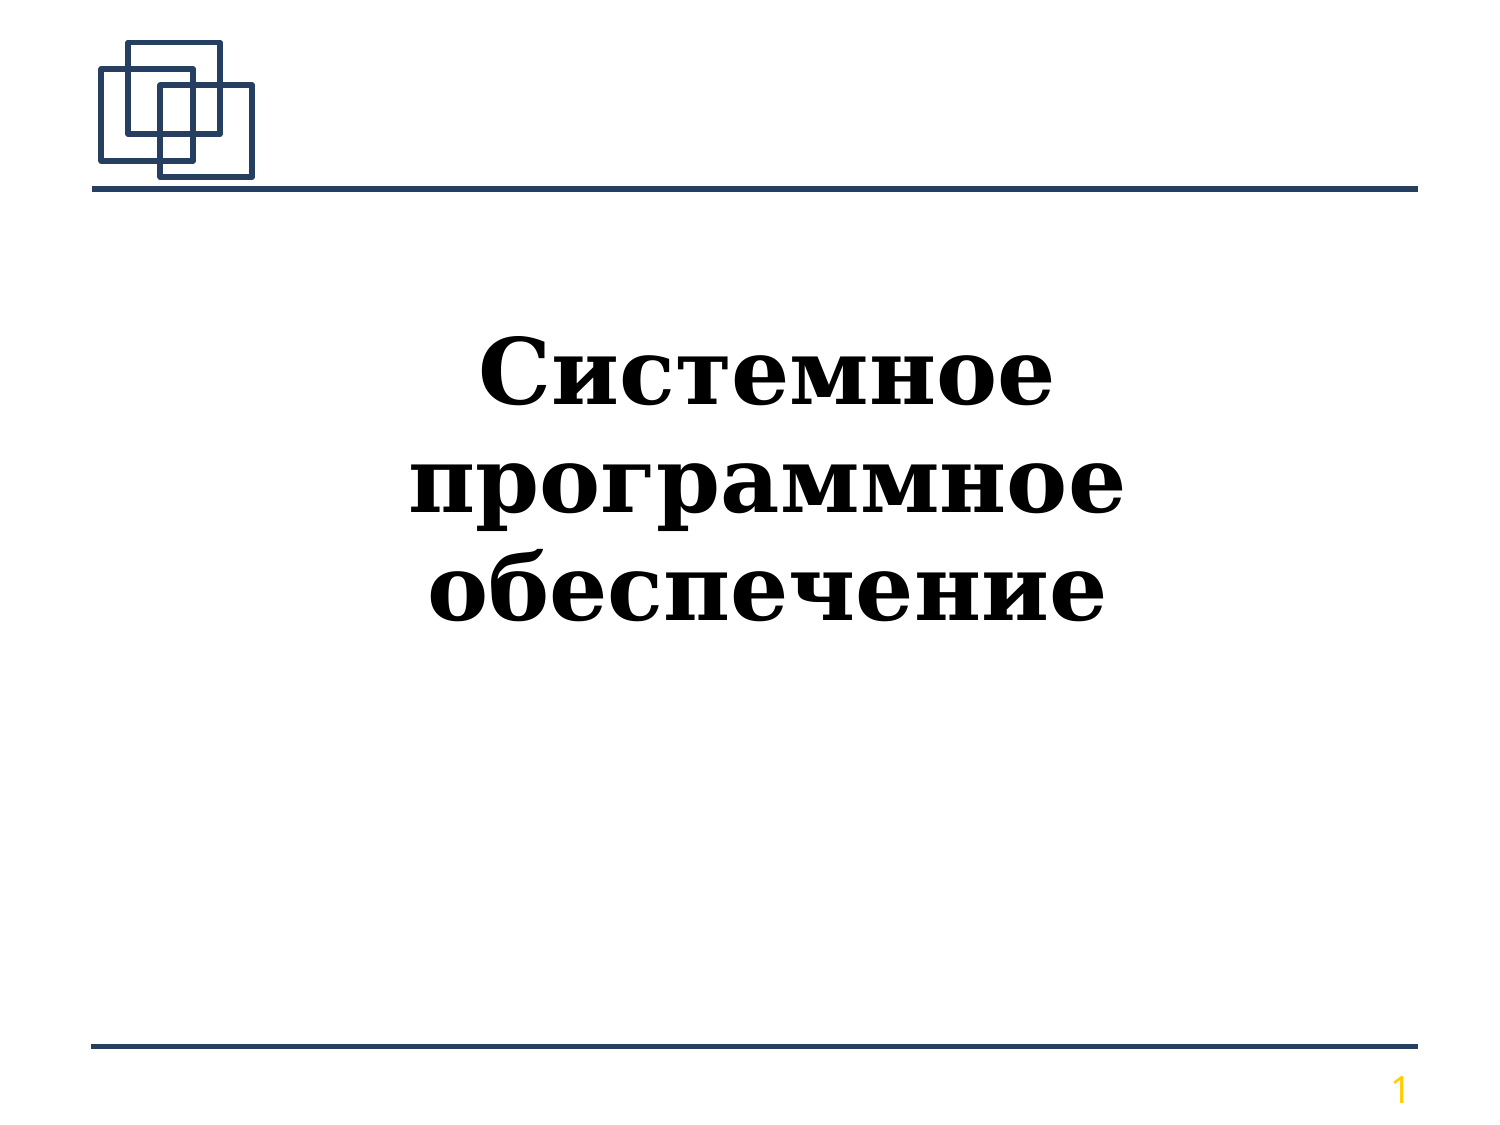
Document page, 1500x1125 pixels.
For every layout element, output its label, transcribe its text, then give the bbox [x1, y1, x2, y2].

subtitle Системное программное обеспечение [147, 44, 1388, 916]
